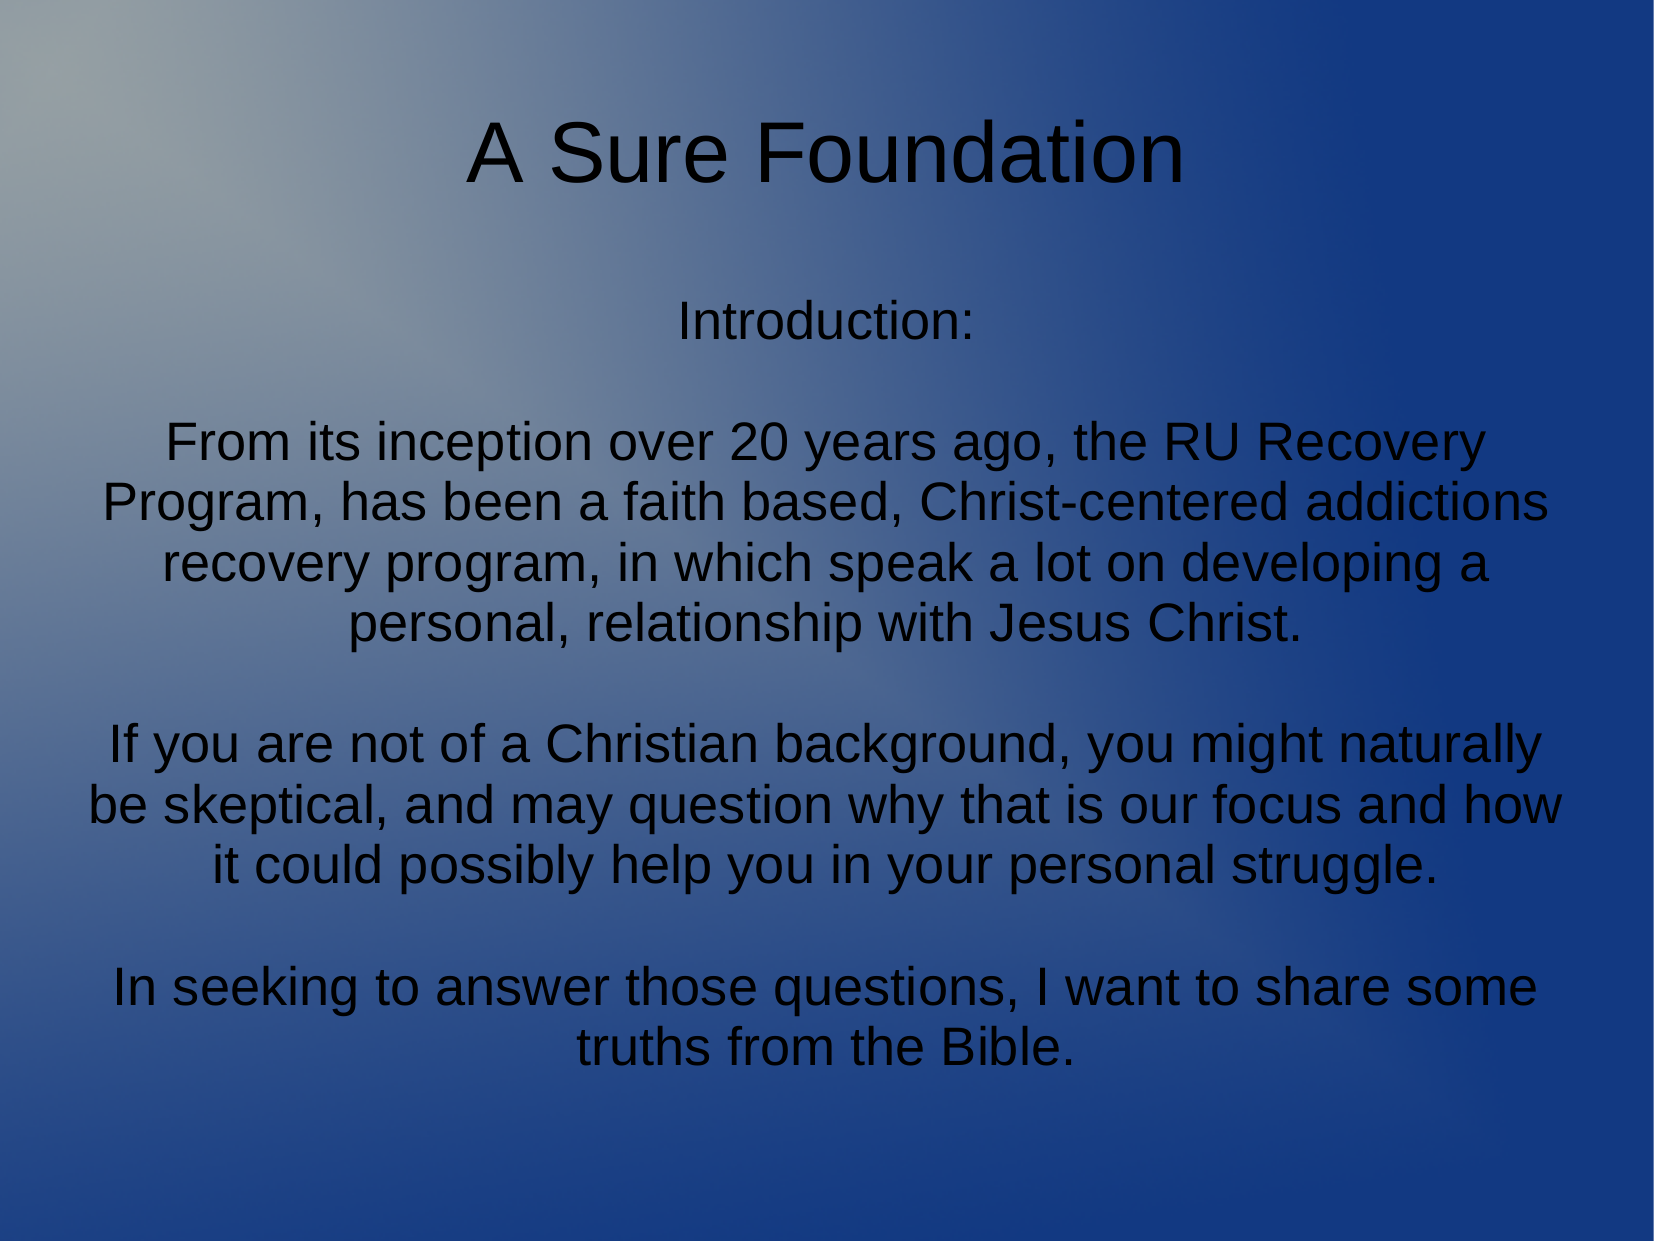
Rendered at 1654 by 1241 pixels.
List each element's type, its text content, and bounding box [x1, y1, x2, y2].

subtitle Introduction: From its inception over 20 years ago, the RU Recovery Program, has been a faith based, Christ-centered addictions recovery program, in which speak a lot on developing a personal, relationship with Jesus Christ. If you are not of a Christian background, you might naturally be skeptical, and may question why that is our focus and how it could possibly help you in your personal struggle. In seeking to answer those questions, I want to share some truths from the Bible. [82, 290, 1571, 1241]
title A Sure Foundation [82, 49, 1571, 257]
picture [0, 0, 1654, 1241]
